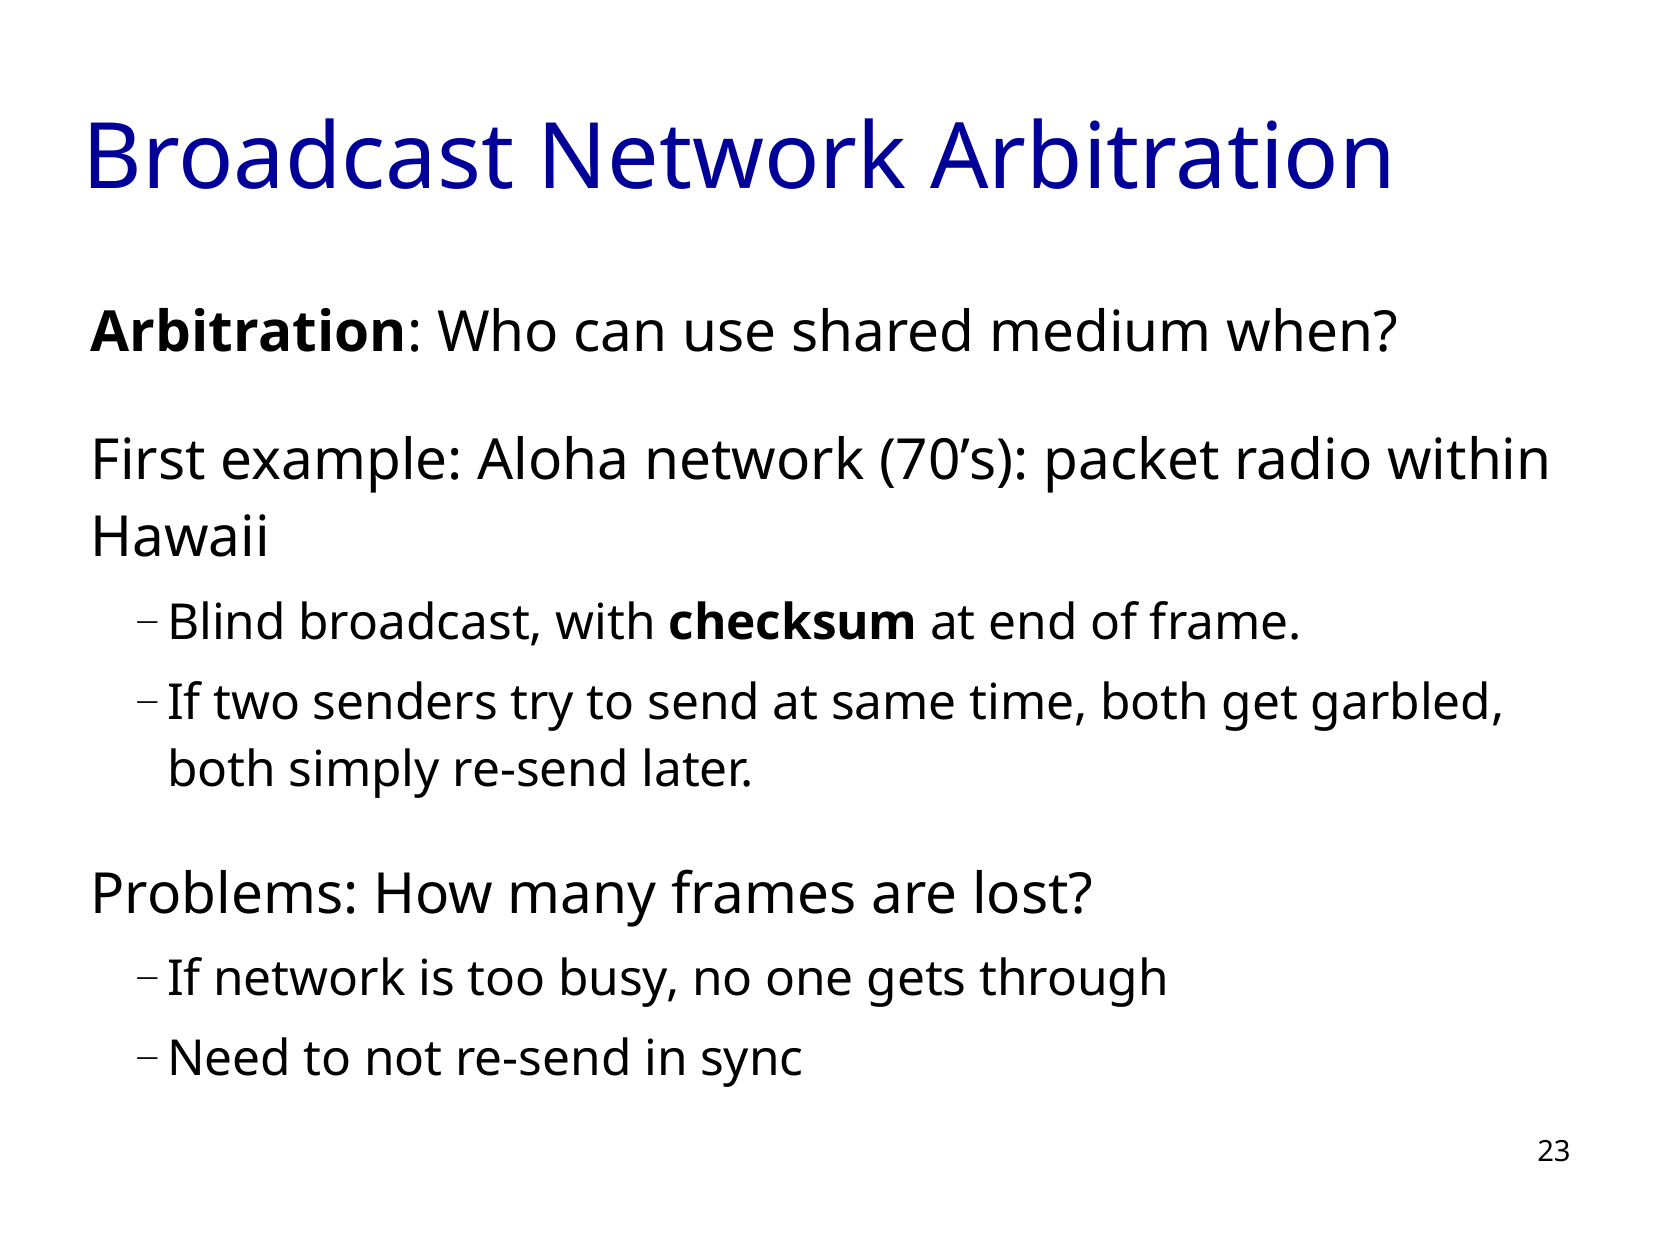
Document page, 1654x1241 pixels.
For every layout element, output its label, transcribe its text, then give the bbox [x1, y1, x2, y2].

list Arbitration: Who can use shared medium when? First example: Aloha network (70’s): packet radio within Hawaii Blind broadcast, with checksum at end of frame. If two senders try to send at same time, both get garbled, both simply re-send later. Problems: How many frames are lost? If network is too busy, no one gets through Need to not re-send in sync [60, 290, 1571, 1096]
title Broadcast Network Arbitration [82, 49, 1571, 257]
